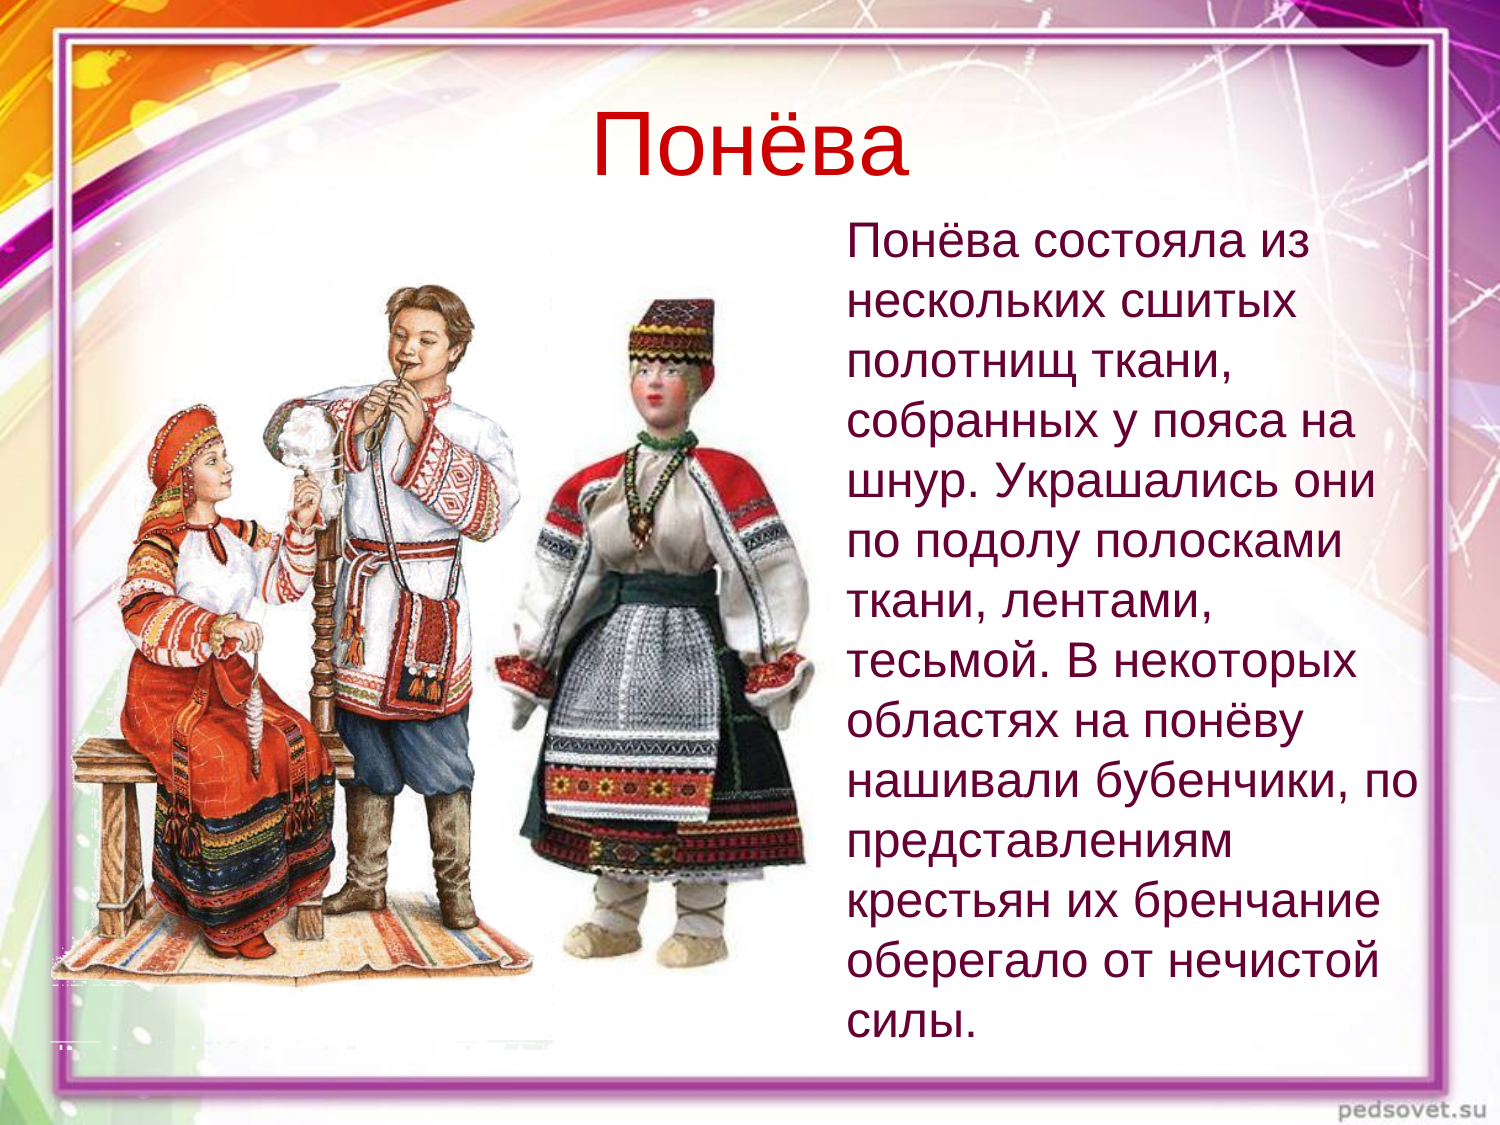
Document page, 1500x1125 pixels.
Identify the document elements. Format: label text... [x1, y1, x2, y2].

title Понёва [75, 45, 1426, 233]
picture [0, 0, 1500, 1125]
text_box Понёва состояла из нескольких сшитых полотнищ ткани, собранных у пояса на шнур. Украшались они по подолу полосками ткани, лентами, тесьмой. В некоторых областях на понёву нашивали бубенчики, по представлениям крестьян их бренчание оберегало от нечистой силы. [831, 199, 1438, 1056]
